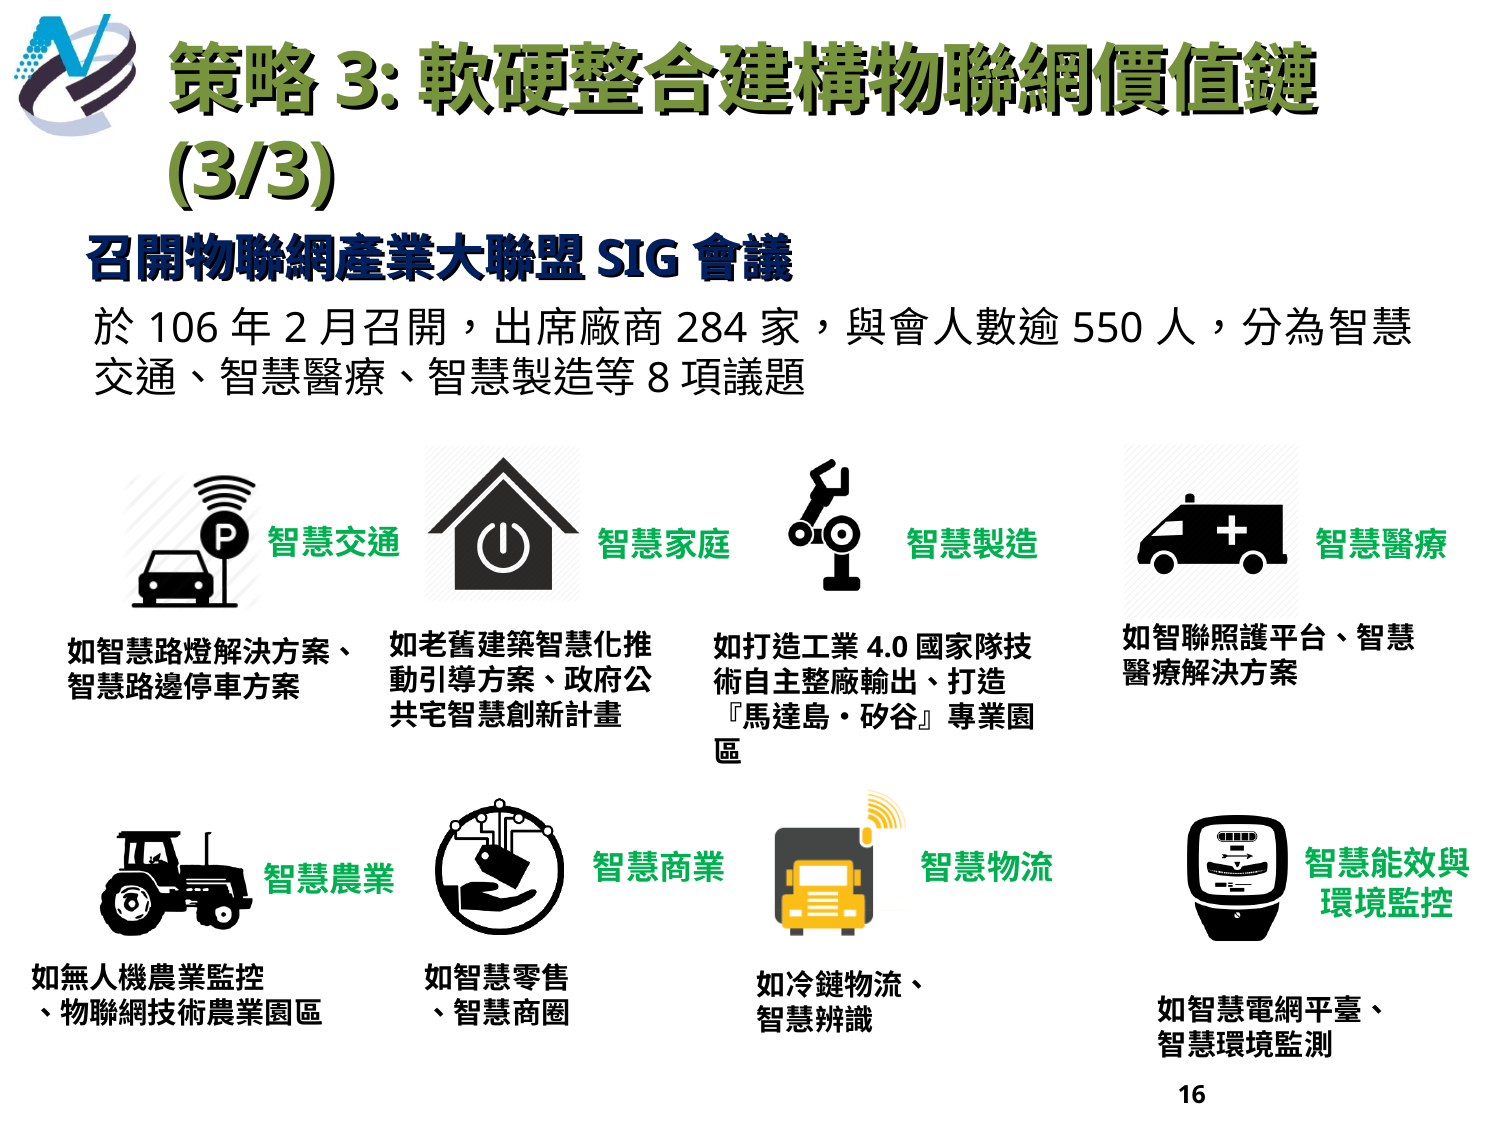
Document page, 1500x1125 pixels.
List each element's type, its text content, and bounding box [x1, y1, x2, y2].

text_box 智慧物流 [887, 832, 1087, 900]
text_box 如智慧零售 、智慧商圈 [409, 952, 609, 1033]
picture [1122, 442, 1300, 601]
text_box 智慧家庭 [581, 508, 741, 579]
text_box 16 [1162, 1065, 1500, 1125]
text_box 智慧醫療 [1282, 509, 1482, 577]
text_box 如冷鏈物流、智慧辨識 [741, 959, 941, 1040]
text_box 如智聯照護平台、智慧醫療解決方案 [1108, 601, 1454, 707]
text_box 智慧製造 [873, 509, 1072, 577]
picture [95, 802, 257, 952]
text_box 智慧商業 [560, 832, 728, 900]
text_box 於106年2月召開，出席廠商284家，與會人數逾550人，分為智慧交通、智慧醫療、智慧製造等8項議題 [79, 293, 1428, 408]
text_box 如智慧電網平臺、智慧環境監測 [1143, 984, 1409, 1065]
text_box 召開物聯網產業大聯盟SIG會議 [69, 217, 829, 292]
picture [423, 444, 581, 602]
text_box 策略3:軟硬整合建構物聯網價值鏈(3/3) [150, 8, 1454, 232]
text_box 如智慧路燈解決方案、智慧路邊停車方案 [52, 626, 351, 707]
picture [728, 770, 920, 962]
picture [121, 471, 262, 612]
picture [429, 795, 566, 937]
text_box 如打造工業4.0國家隊技術自主整廠輸出、打造『馬達島‧矽谷』專業園區 [699, 621, 1072, 726]
text_box 智慧能效與環境監控 [1287, 835, 1487, 903]
text_box 如老舊建築智慧化推動引導方案、政府公共宅智慧創新計畫 [374, 619, 686, 733]
picture [741, 459, 907, 591]
text_box 智慧交通 [262, 507, 423, 576]
text_box 智慧農業 [230, 843, 429, 912]
picture [1167, 808, 1307, 948]
text_box 如無人機農業監控 、物聯網技術農業園區 [16, 952, 346, 1033]
